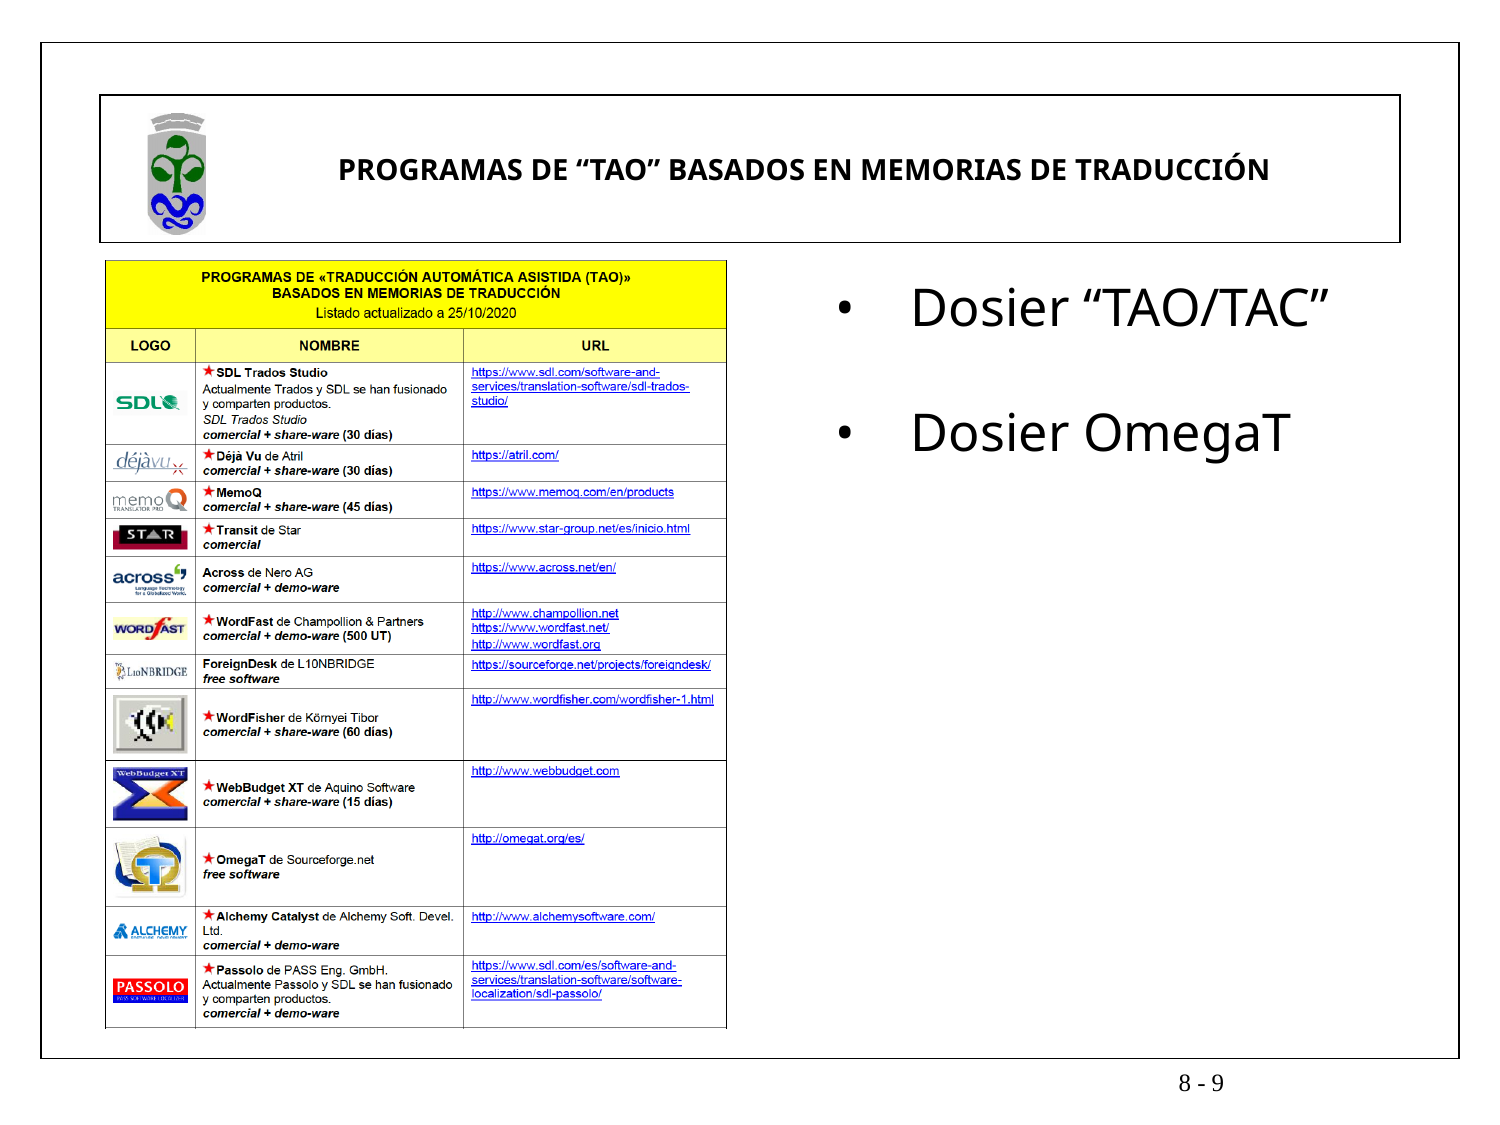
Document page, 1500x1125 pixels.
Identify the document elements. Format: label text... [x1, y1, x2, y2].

text_box Dosier “TAO/TAC” Dosier OmegaT [820, 267, 1400, 472]
picture [99, 253, 733, 1035]
text_box 8 - 9 [1163, 1058, 1477, 1089]
text_box PROGRAMAS DE “TAO” BASADOS EN MEMORIAS DE TRADUCCIÓN [100, 95, 1400, 243]
